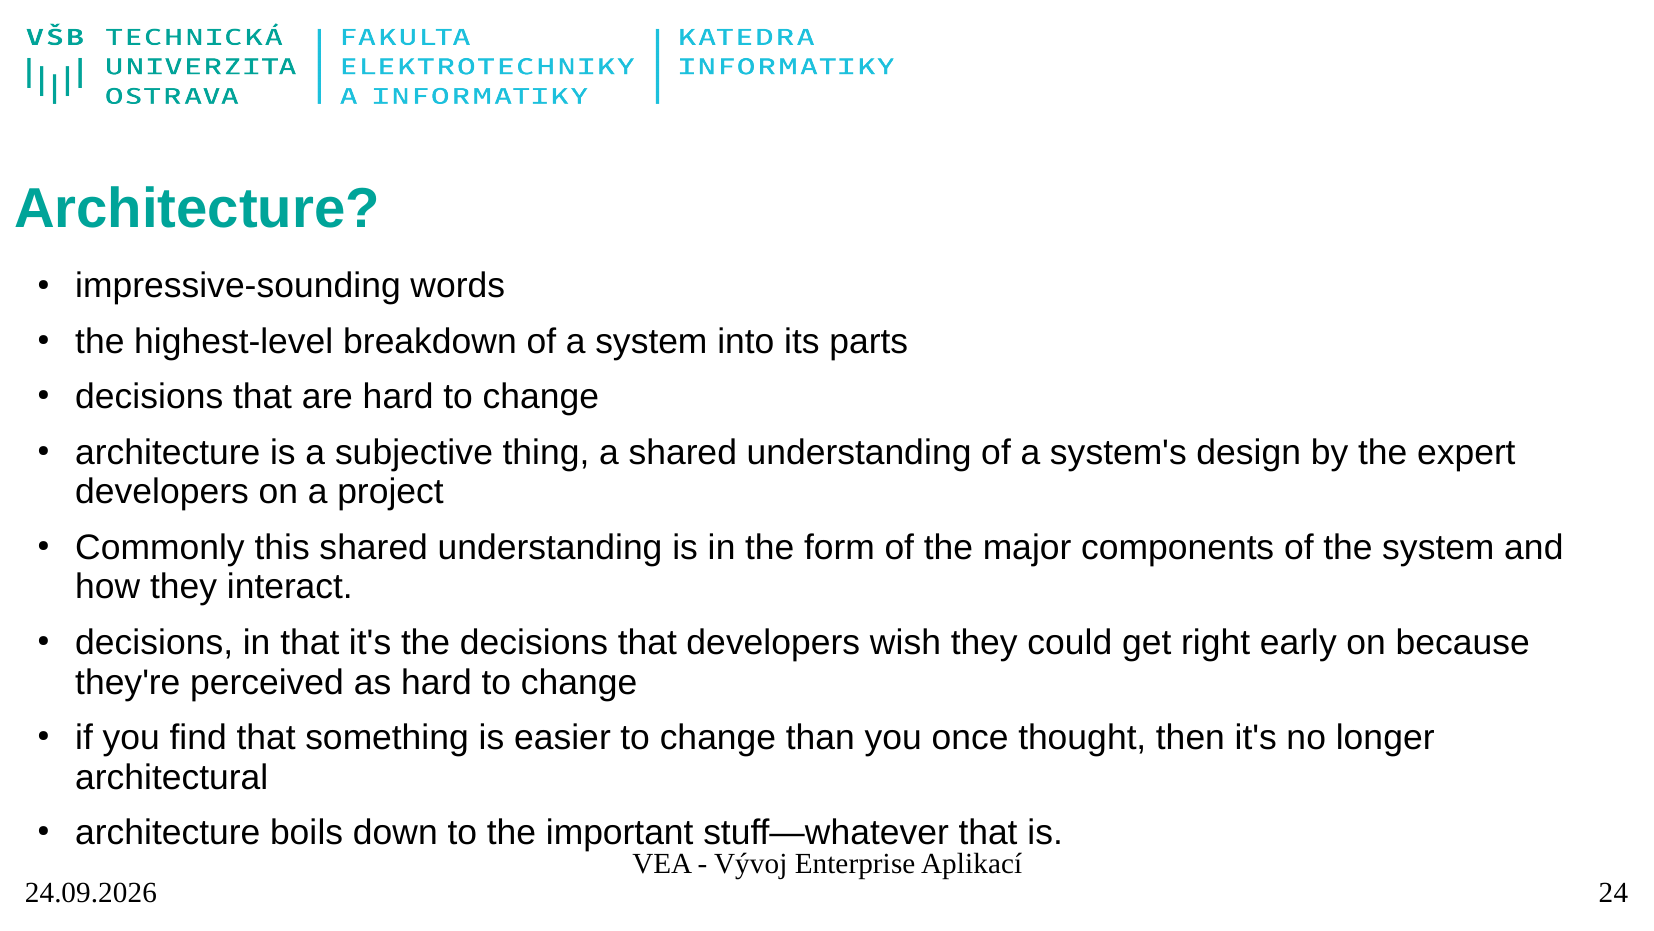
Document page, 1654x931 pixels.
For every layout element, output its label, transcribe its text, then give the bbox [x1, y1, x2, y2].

title Architecture? [14, 124, 1619, 240]
picture [26, 23, 894, 104]
list impressive-sounding words the highest-level breakdown of a system into its parts decisions that are hard to change architecture is a subjective thing, a shared understanding of a system's design by the expert developers on a project Commonly this shared understanding is in the form of the major components of the system and how they interact. decisions, in that it's the decisions that developers wish they could get right early on because they're perceived as hard to change if you find that something is easier to change than you once thought, then it's no longer architectural architecture boils down to the important stuff—whatever that is. [24, 265, 1629, 860]
